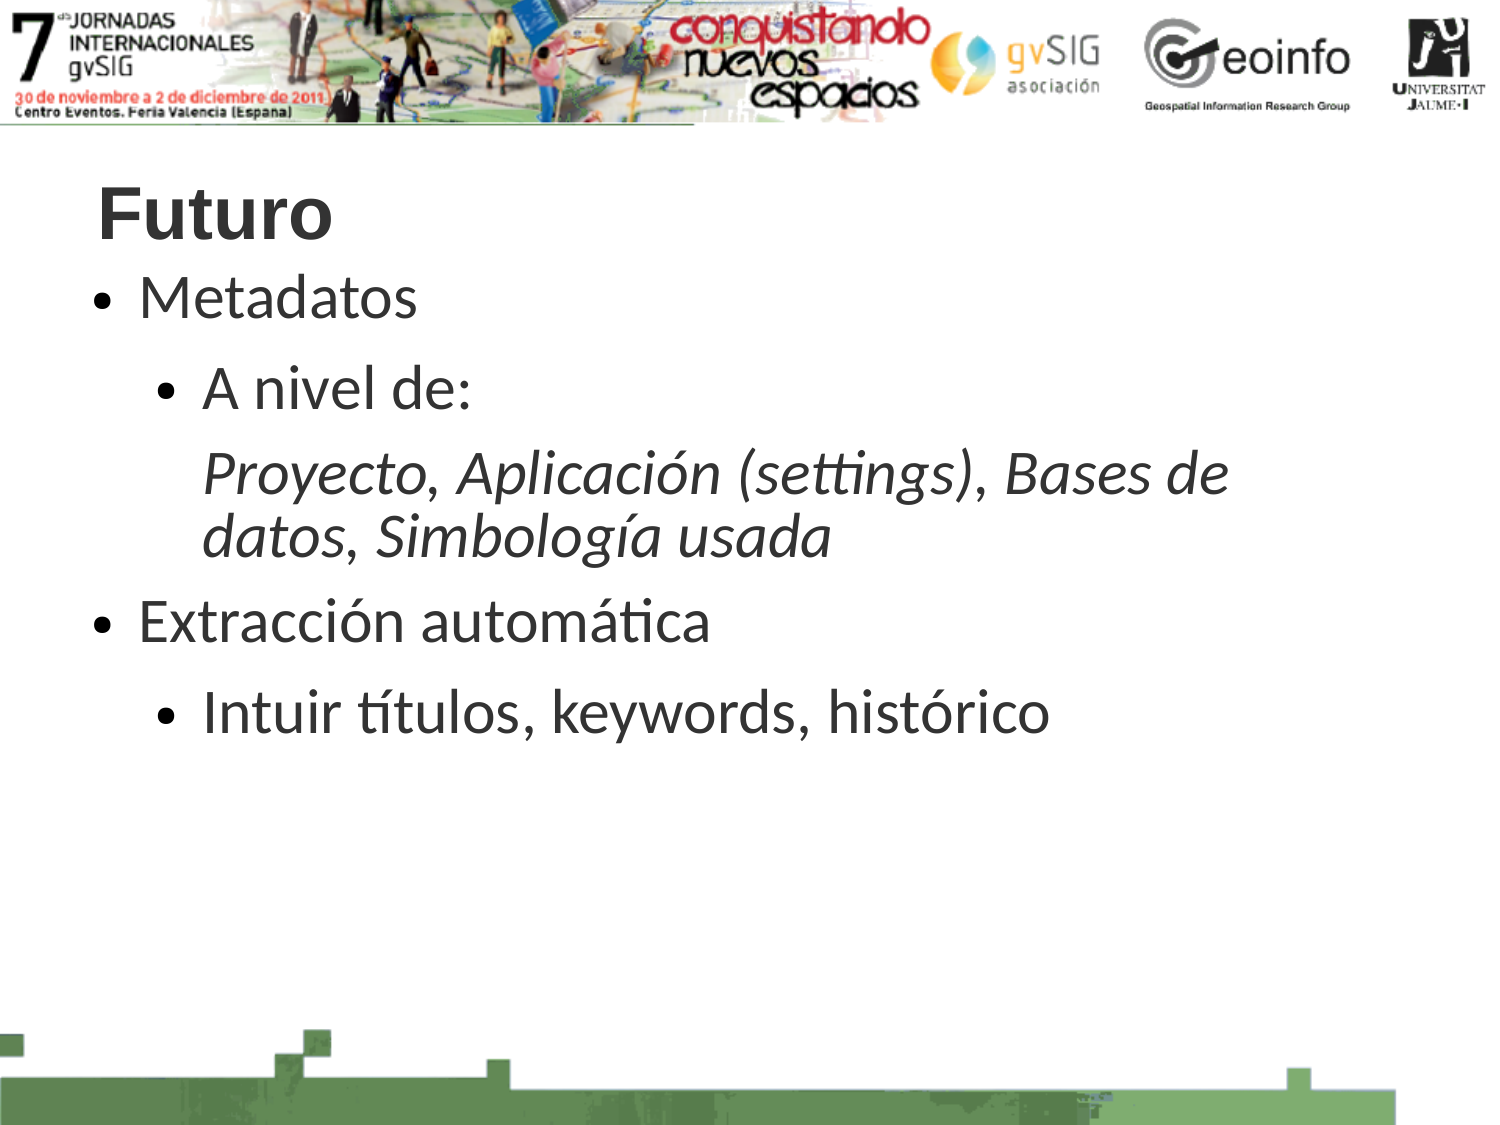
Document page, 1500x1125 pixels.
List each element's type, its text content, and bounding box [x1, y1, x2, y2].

list Metadatos A nivel de: Proyecto, Aplicación (settings), Bases de datos, Simbología usada Extracción automática Intuir títulos, keywords, histórico [75, 271, 1351, 751]
picture [0, 0, 1500, 1125]
title Futuro [97, 155, 1401, 273]
